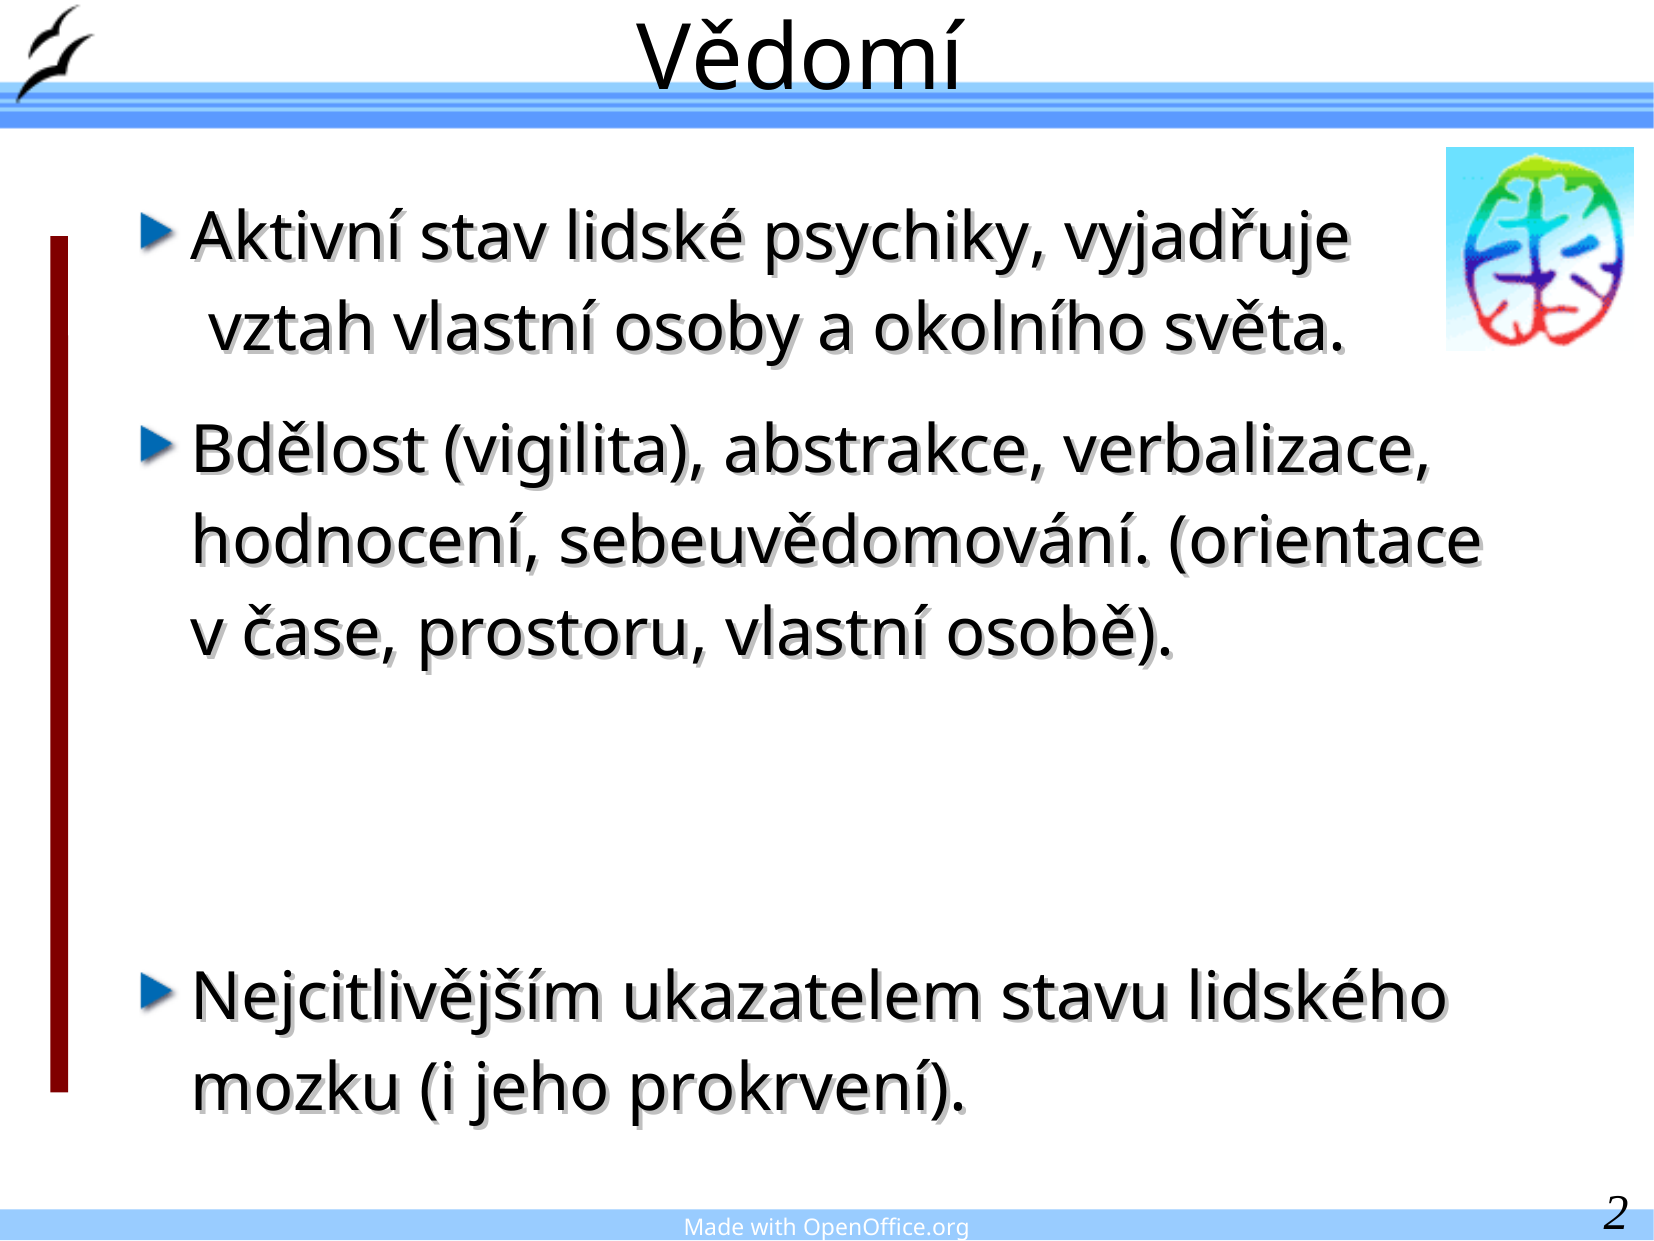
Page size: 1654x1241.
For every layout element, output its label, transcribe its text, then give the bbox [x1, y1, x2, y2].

list Aktivní stav lidské psychiky, vyjadřuje vztah vlastní osoby a okolního světa. Bdělost (vigilita), abstrakce, verbalizace, hodnocení, sebeuvědomování. (orientace v čase, prostoru, vlastní osobě). Nejcitlivějším ukazatelem stavu lidského mozku (i jeho prokrvení). [120, 186, 1534, 1195]
picture [1446, 147, 1634, 351]
picture [0, 0, 1654, 133]
title Vědomí [94, 0, 1507, 109]
